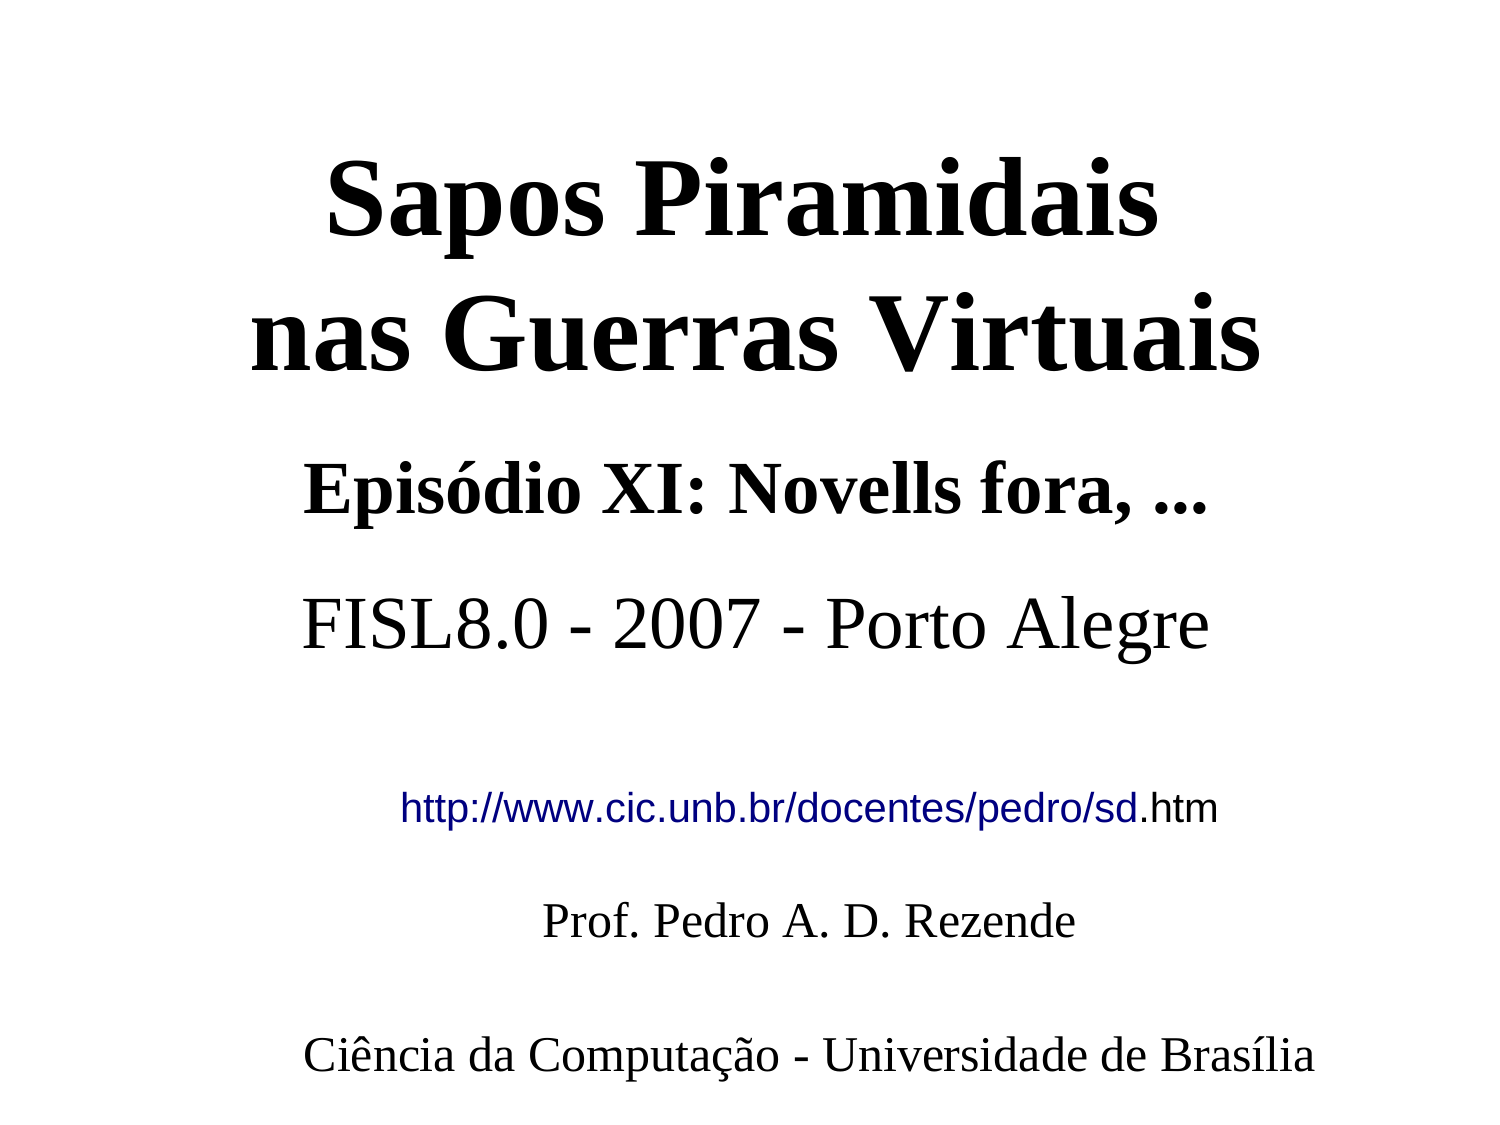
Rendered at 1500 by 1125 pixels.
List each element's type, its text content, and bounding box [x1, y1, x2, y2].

title Sapos Piramidais nas Guerras Virtuais Episódio XI: Novells fora, ... FISL8.0 - 2007 - Porto Alegre [55, 90, 1459, 700]
subtitle http://www.cic.unb.br/docentes/pedro/sd.htm Prof. Pedro A. D. Rezende Ciência da Computação - Universidade de Brasília [102, 777, 1367, 1096]
